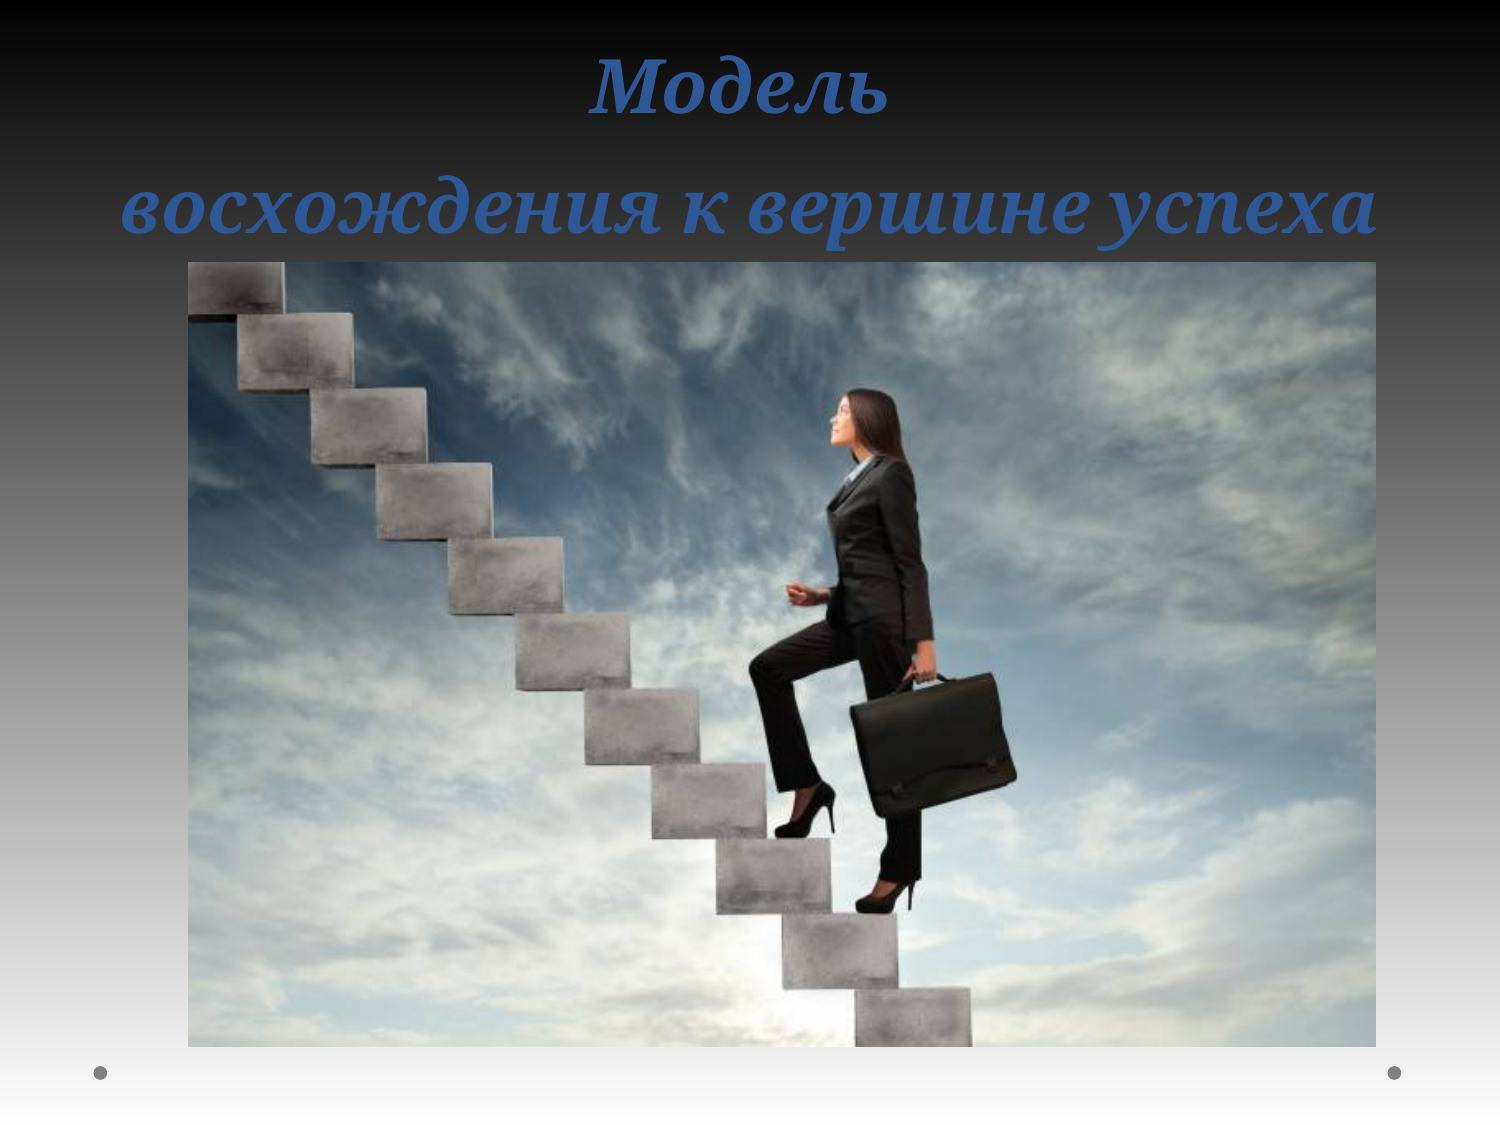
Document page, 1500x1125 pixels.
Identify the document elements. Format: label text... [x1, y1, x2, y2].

picture [188, 262, 1376, 1047]
title Модель восхождения к вершине успеха [75, 0, 1425, 263]
